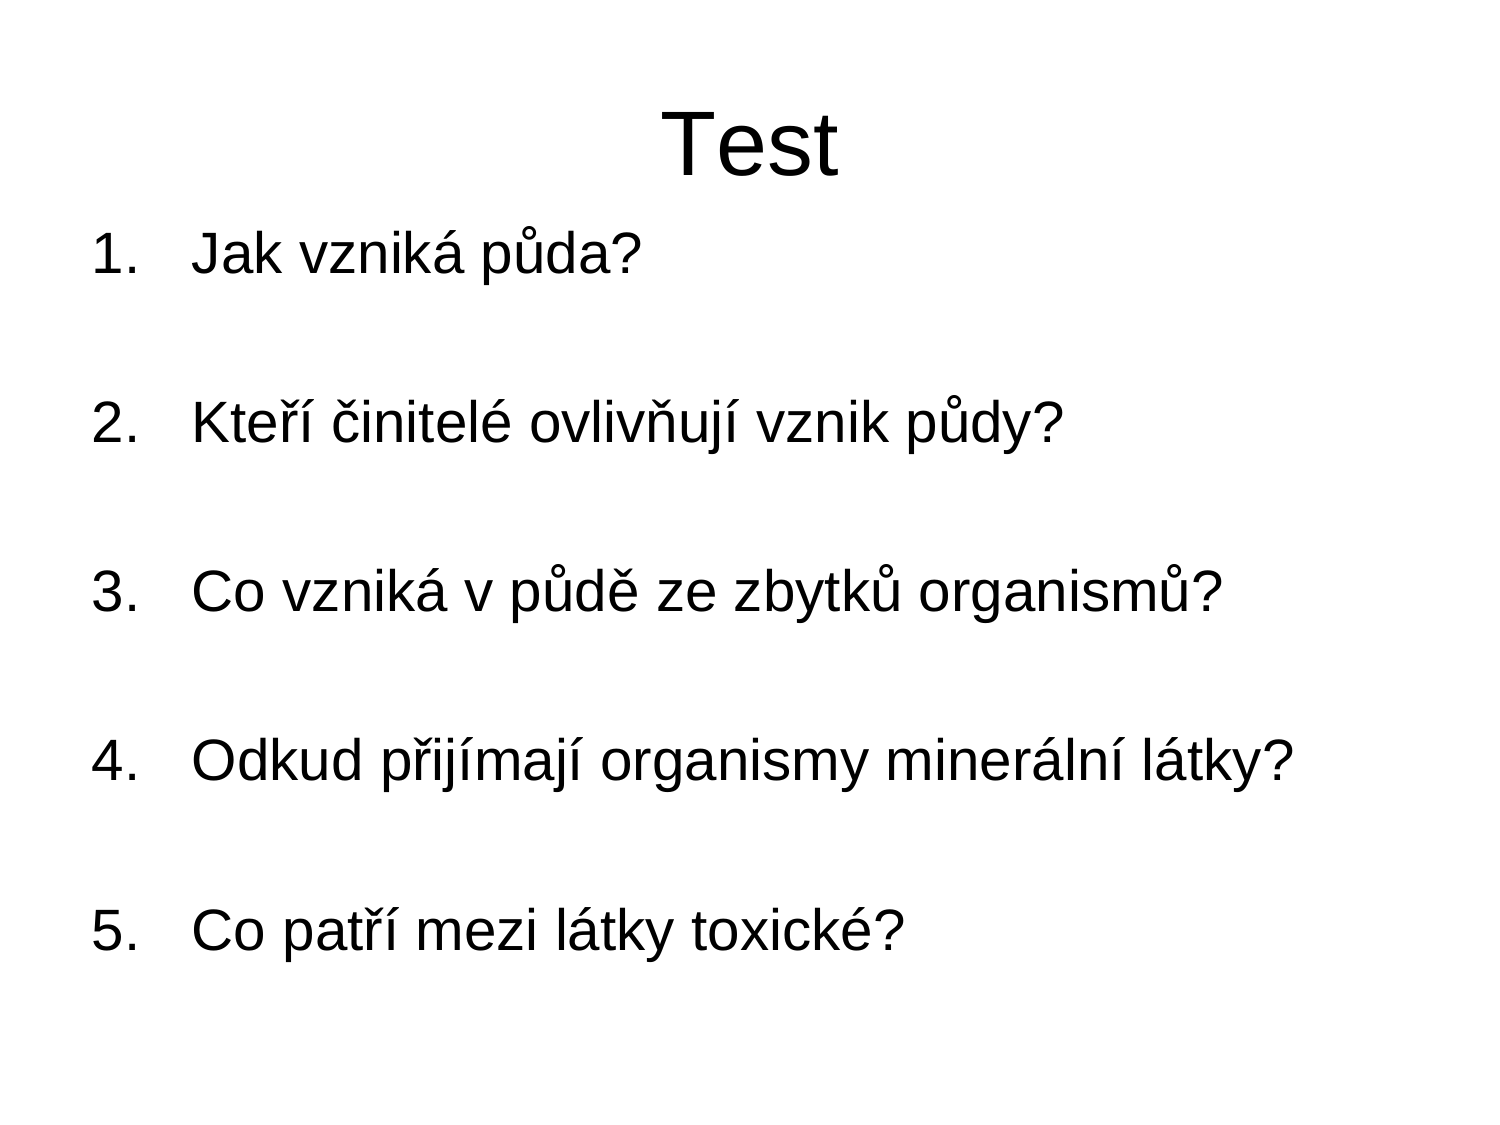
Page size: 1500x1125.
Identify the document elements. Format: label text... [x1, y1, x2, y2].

list Jak vzniká půda? Kteří činitelé ovlivňují vznik půdy? Co vzniká v půdě ze zbytků organismů? Odkud přijímají organismy minerální látky? Co patří mezi látky toxické? [76, 207, 1427, 1125]
title Test [75, 45, 1426, 233]
